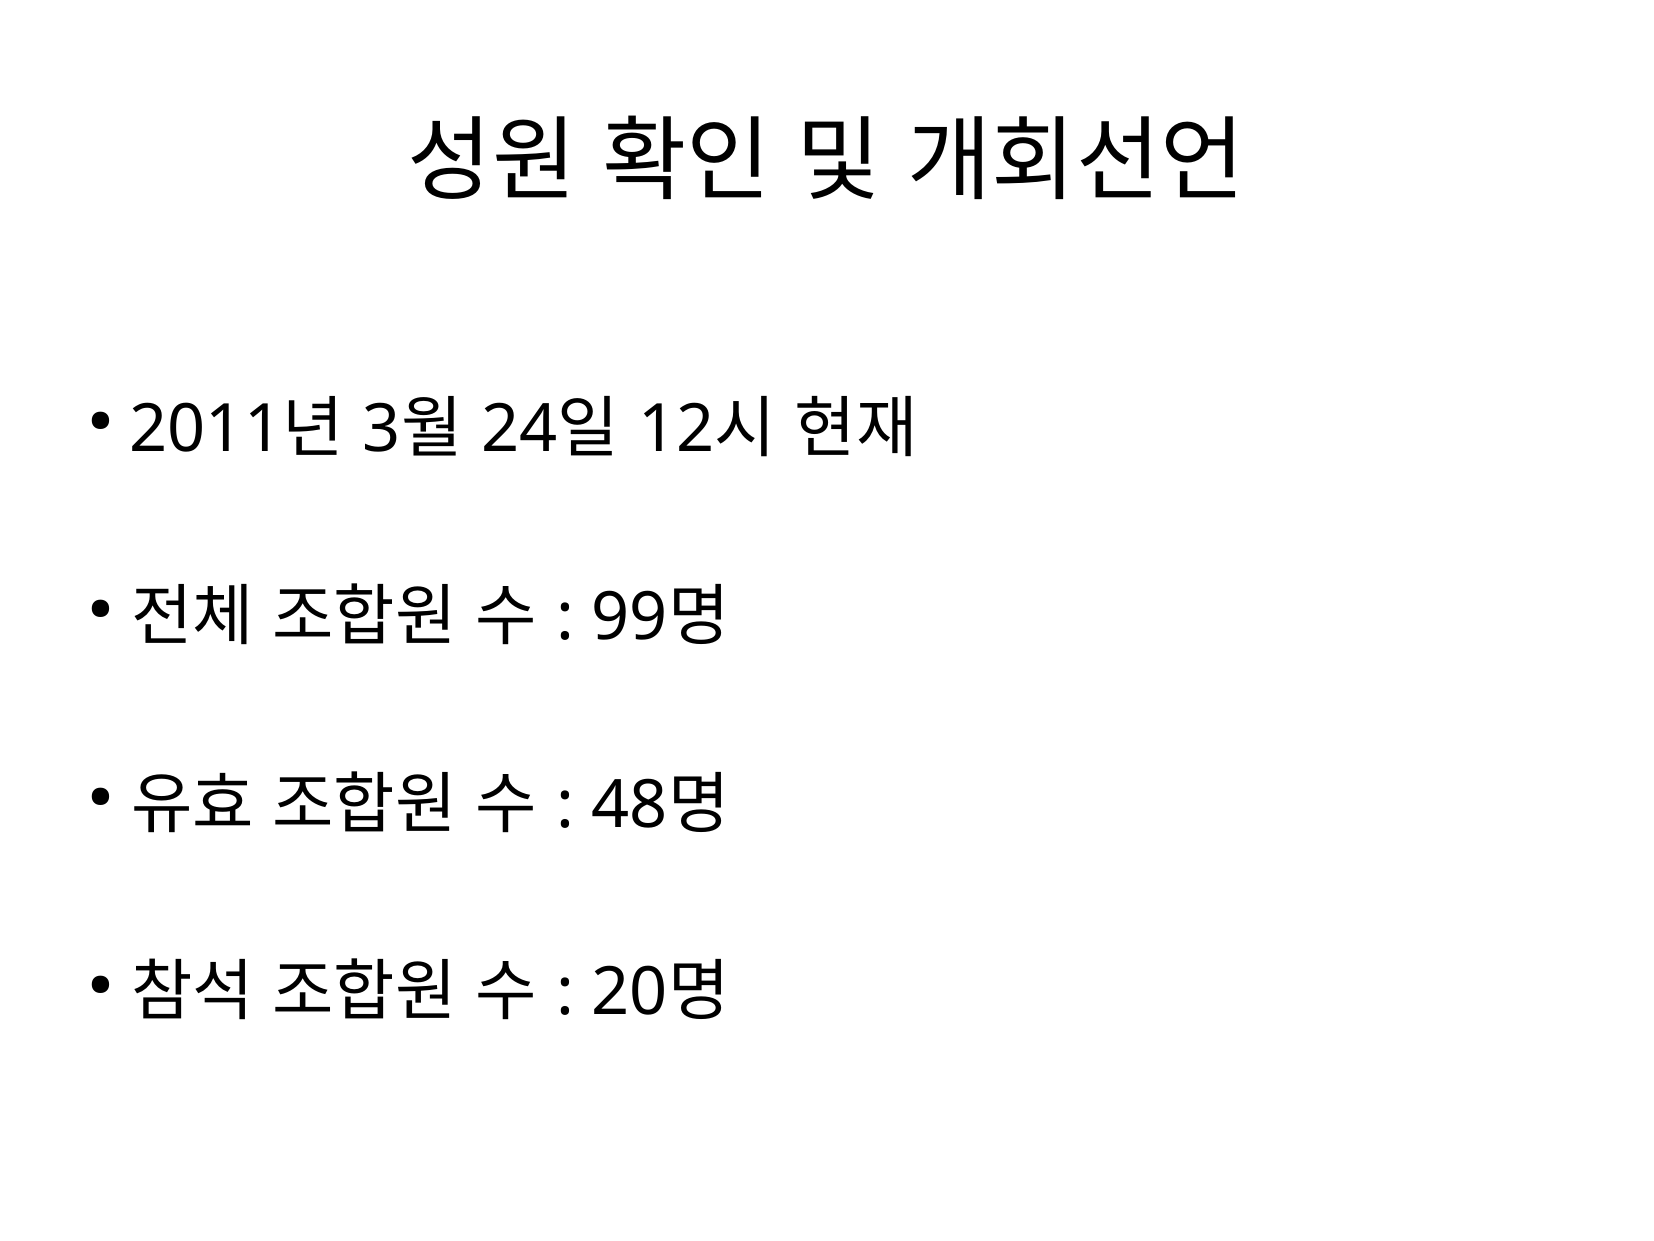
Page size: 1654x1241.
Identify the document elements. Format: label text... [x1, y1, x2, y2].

subtitle 2011년 3월 24일 12시 현재 전체 조합원 수 : 99명 유효 조합원 수 : 48명 참석 조합원 수 : 20명 [88, 295, 1577, 1114]
title 성원 확인 및 개회선언 [82, 49, 1571, 257]
